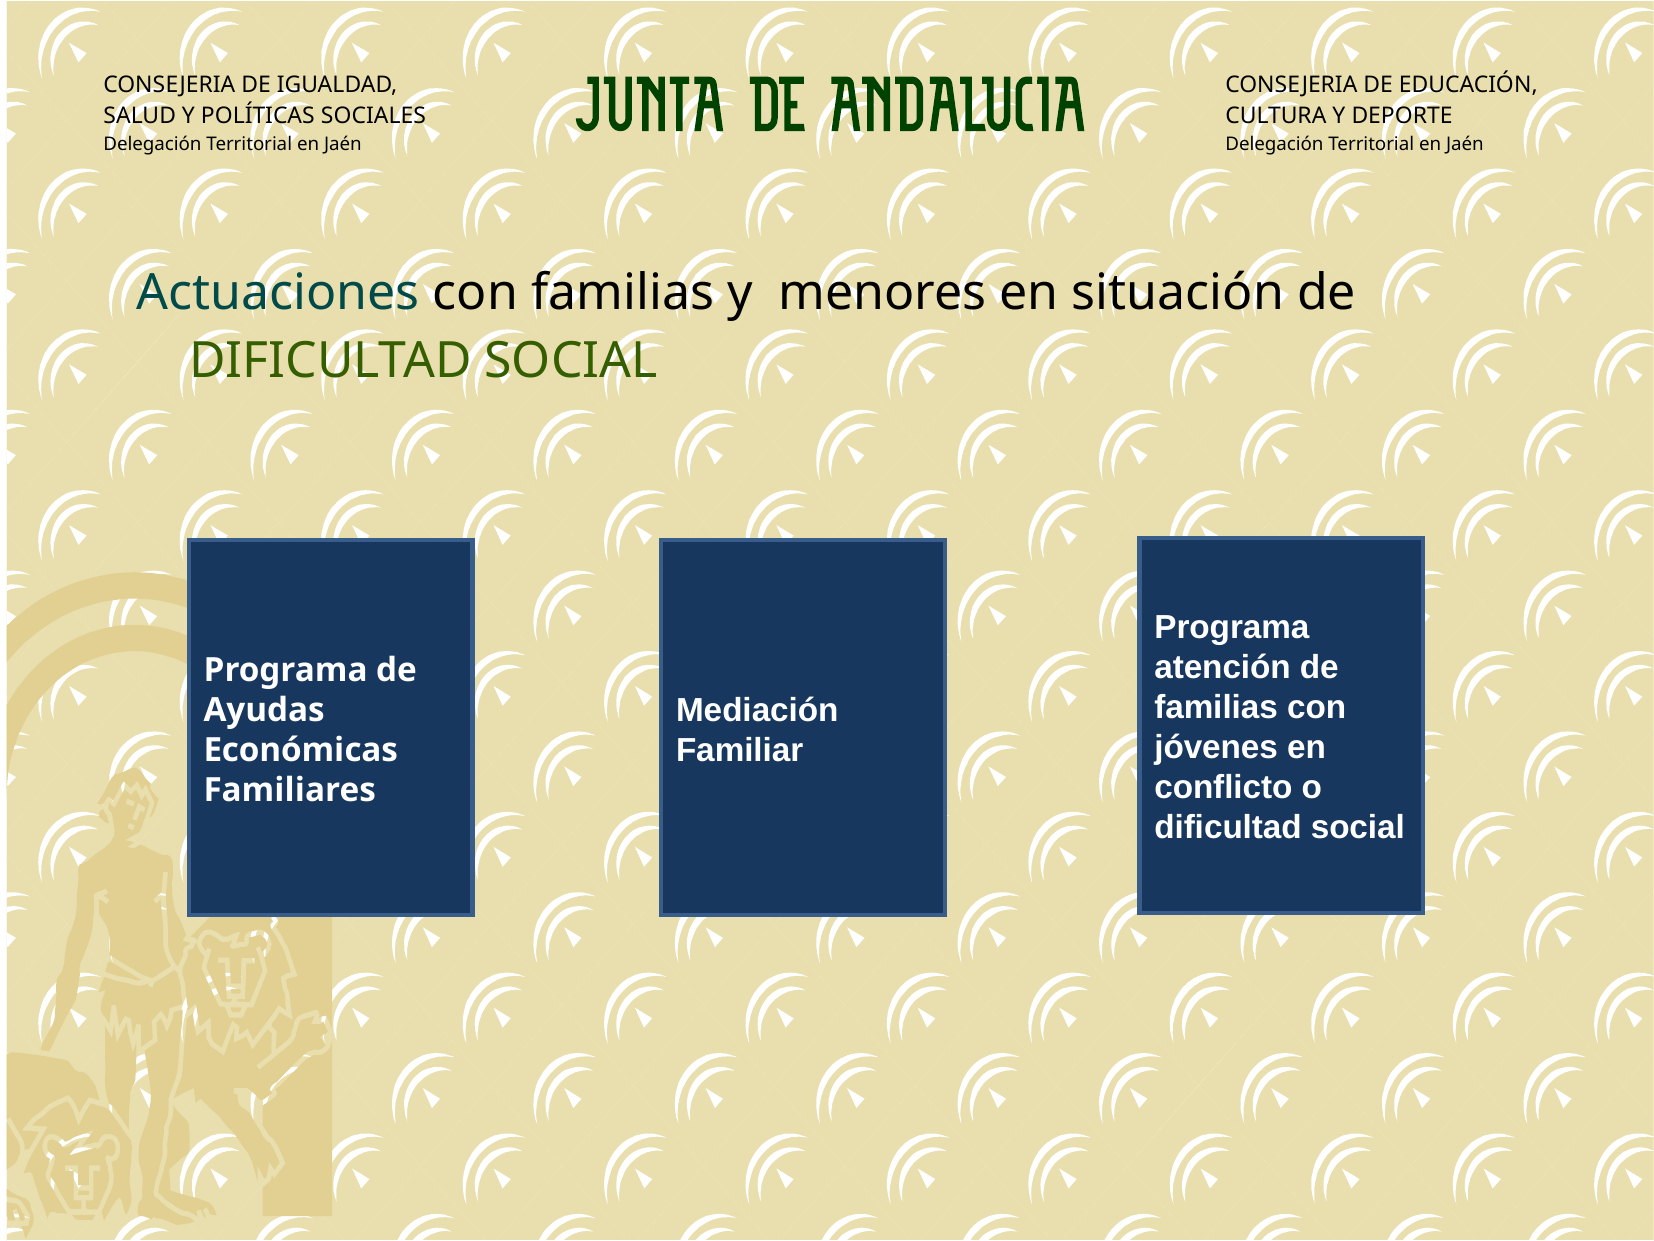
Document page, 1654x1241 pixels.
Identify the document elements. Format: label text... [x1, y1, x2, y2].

text_box CONSEJERIA DE EDUCACIÓN, CULTURA Y DEPORTE Delegación Territorial en Jaén [1210, 60, 1575, 148]
picture [6, 0, 1654, 1241]
text_box Actuaciones con familias y menores en situación de DIFICULTAD SOCIAL [118, 248, 1565, 384]
text_box Mediación Familiar [661, 540, 945, 916]
text_box CONSEJERIA DE IGUALDAD, SALUD Y POLÍTICAS SOCIALES Delegación Territorial en Jaén [88, 60, 464, 148]
text_box Programa de Ayudas Económicas Familiares [188, 540, 473, 916]
text_box Programa atención de familias con jóvenes en conflicto o dificultad social [1139, 537, 1424, 913]
